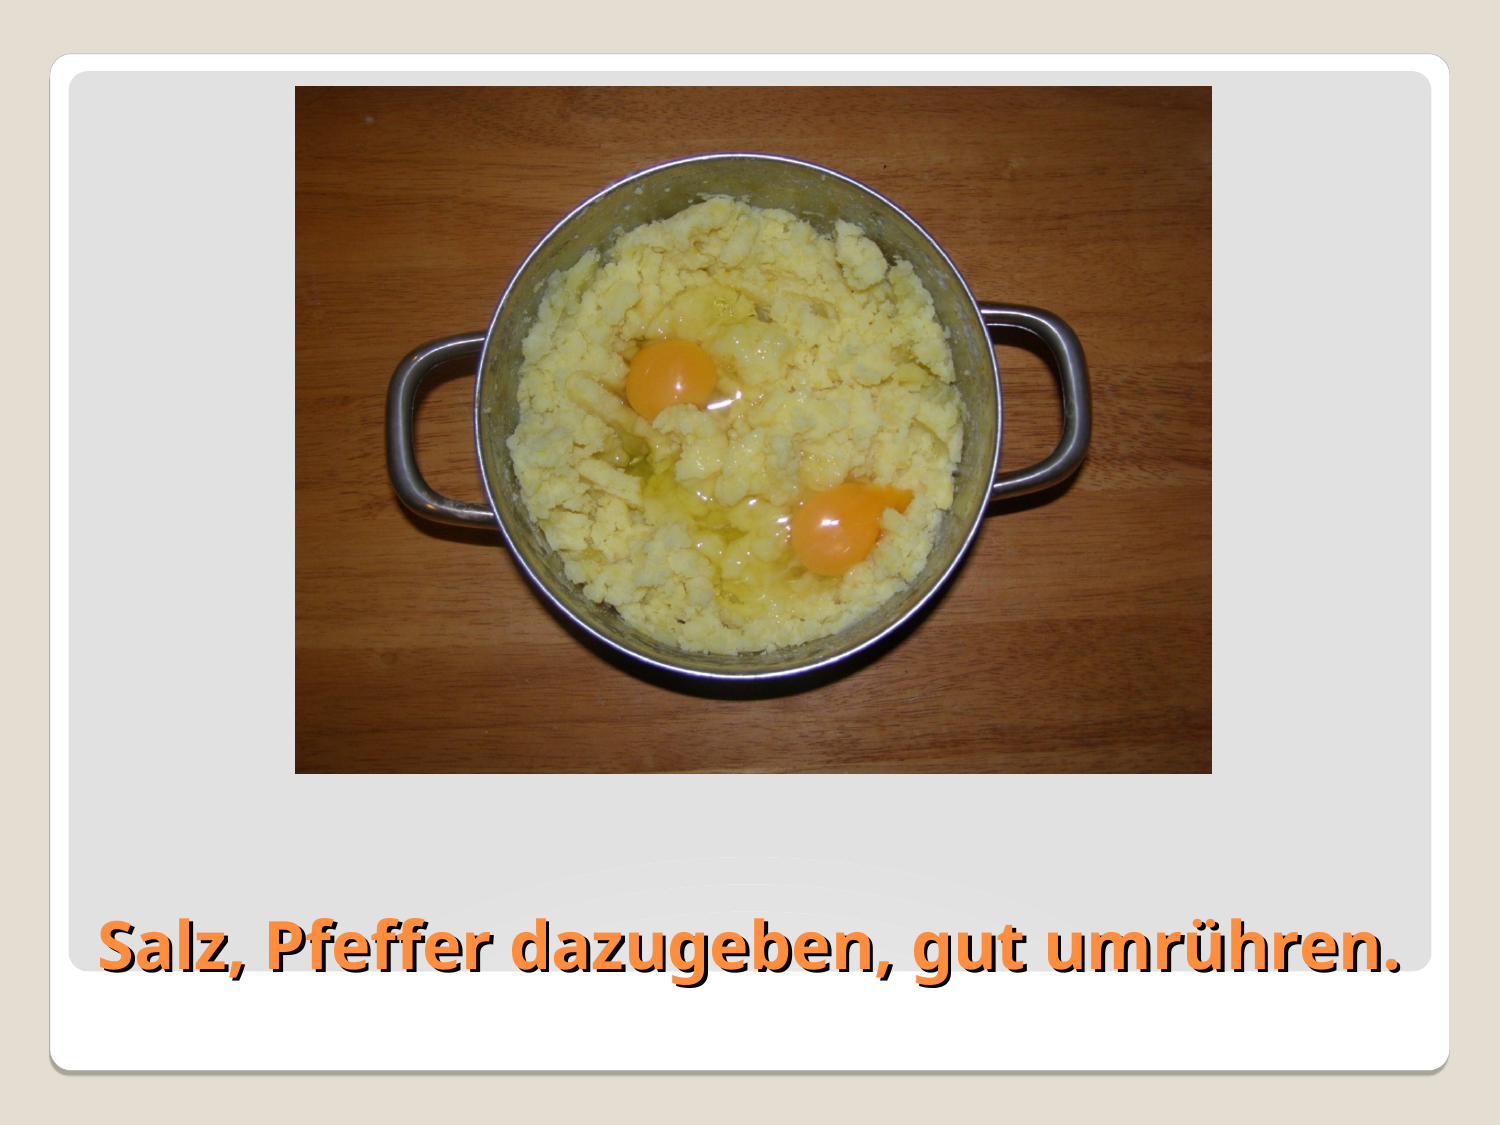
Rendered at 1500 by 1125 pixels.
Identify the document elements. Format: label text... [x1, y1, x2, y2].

picture [295, 86, 1212, 774]
title Salz, Pfeffer dazugeben, gut umrühren. [82, 817, 1426, 991]
